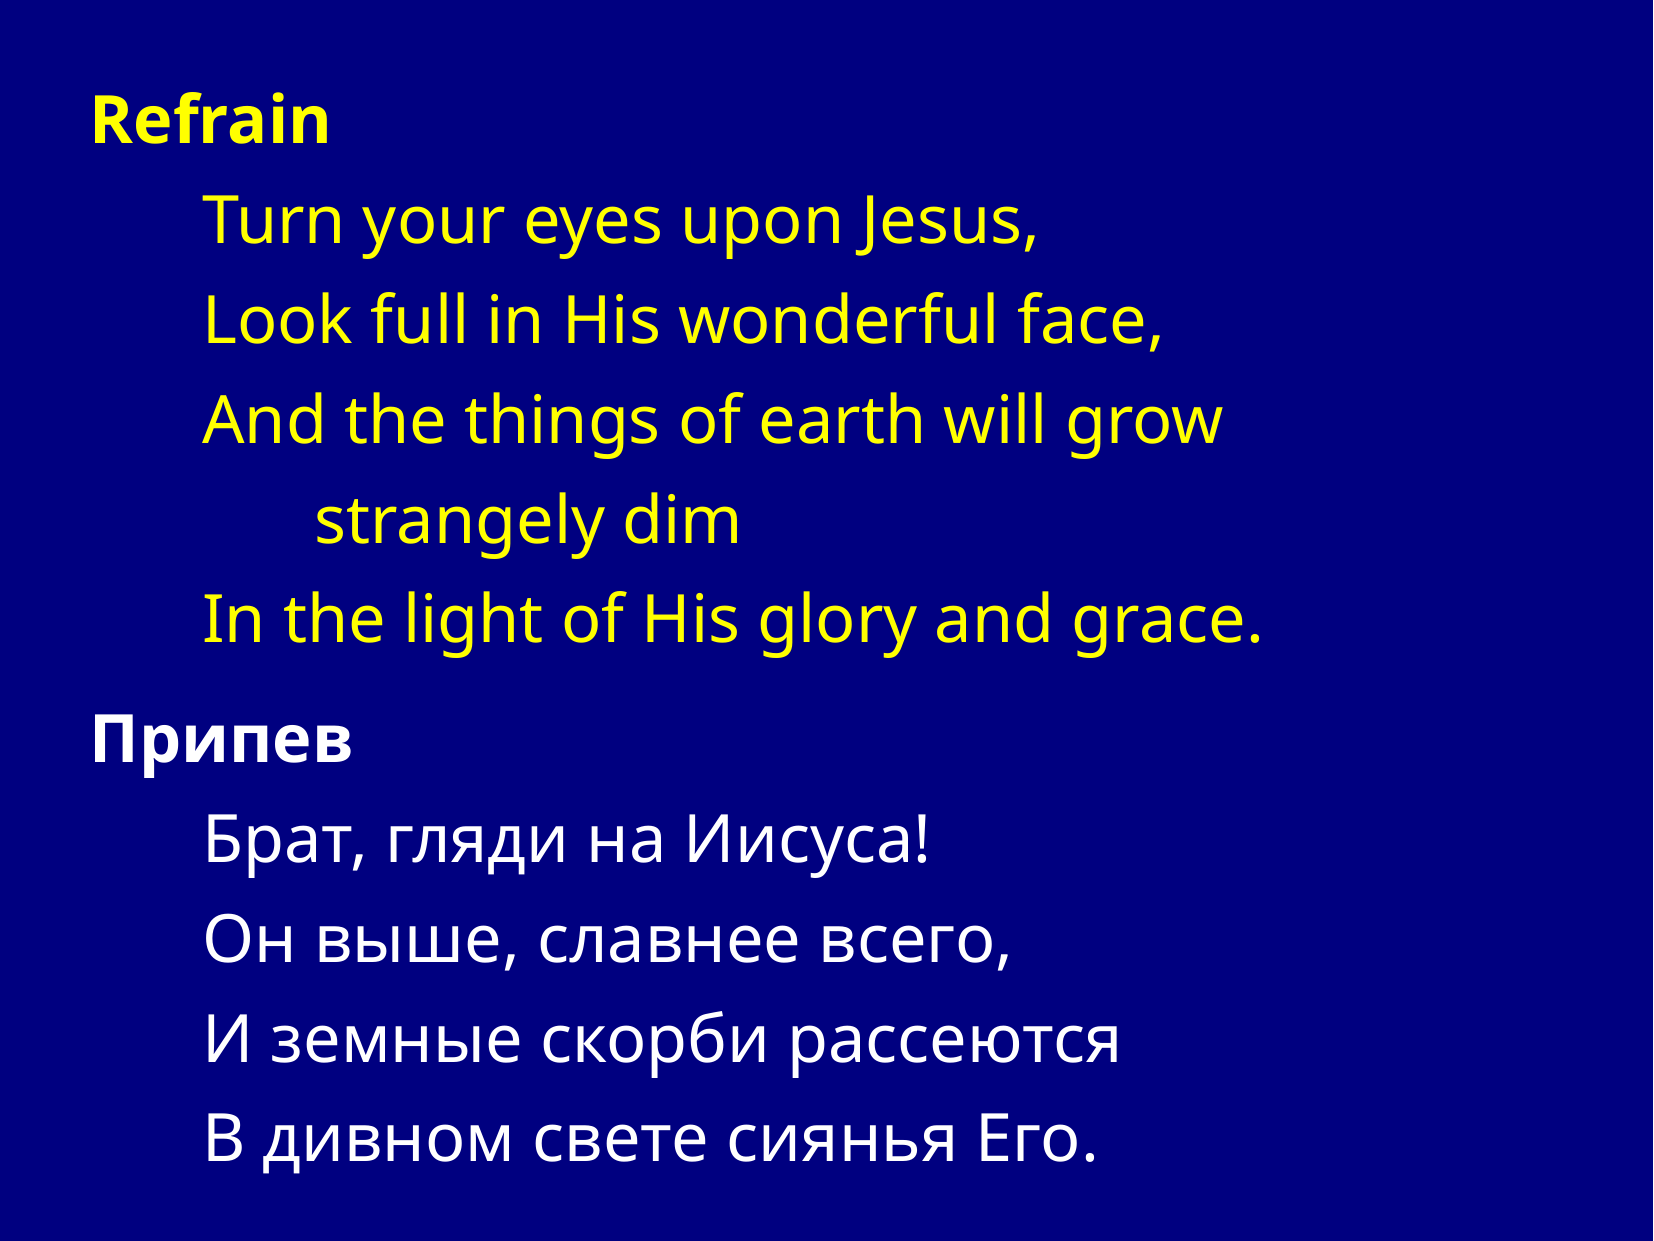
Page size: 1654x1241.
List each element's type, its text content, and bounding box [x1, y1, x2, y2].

text_box Refrain Turn your eyes upon Jesus, Look full in His wonderful face, And the things of earth will grow strangely dim In the light of His glory and grace. [75, 56, 1576, 638]
text_box Припев Брат, гляди на Иисуса! Он выше, славнее всего, И земные скорби рассеются В дивном свете сиянья Его. [75, 675, 1576, 1163]
